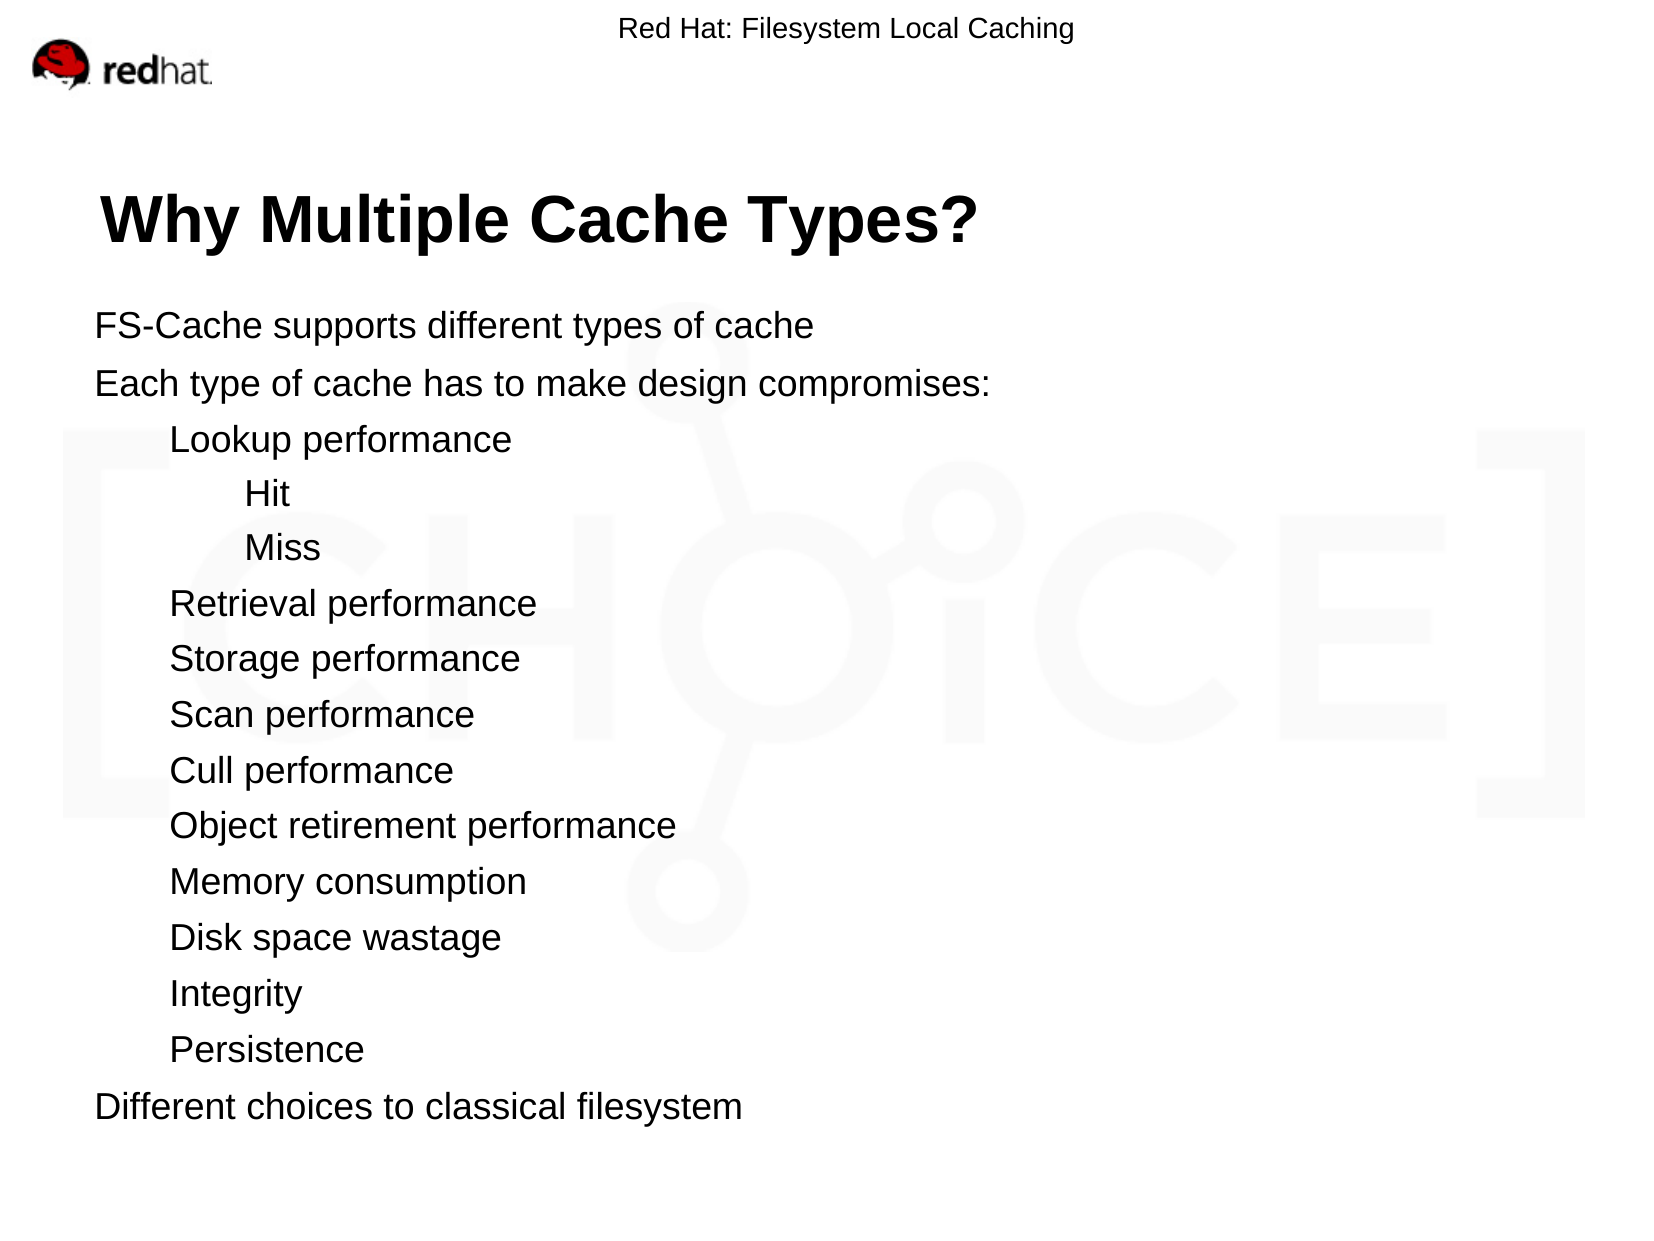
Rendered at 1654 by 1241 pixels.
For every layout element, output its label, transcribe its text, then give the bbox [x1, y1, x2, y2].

picture [63, 302, 1585, 952]
picture [31, 37, 212, 98]
list FS-Cache supports different types of cache Each type of cache has to make design compromises: Lookup performance Hit Miss Retrieval performance Storage performance Scan performance Cull performance Object retirement performance Memory consumption Disk space wastage Integrity Persistence Different choices to classical filesystem [94, 304, 1500, 1177]
title Why Multiple Cache Types? [100, 164, 1506, 275]
